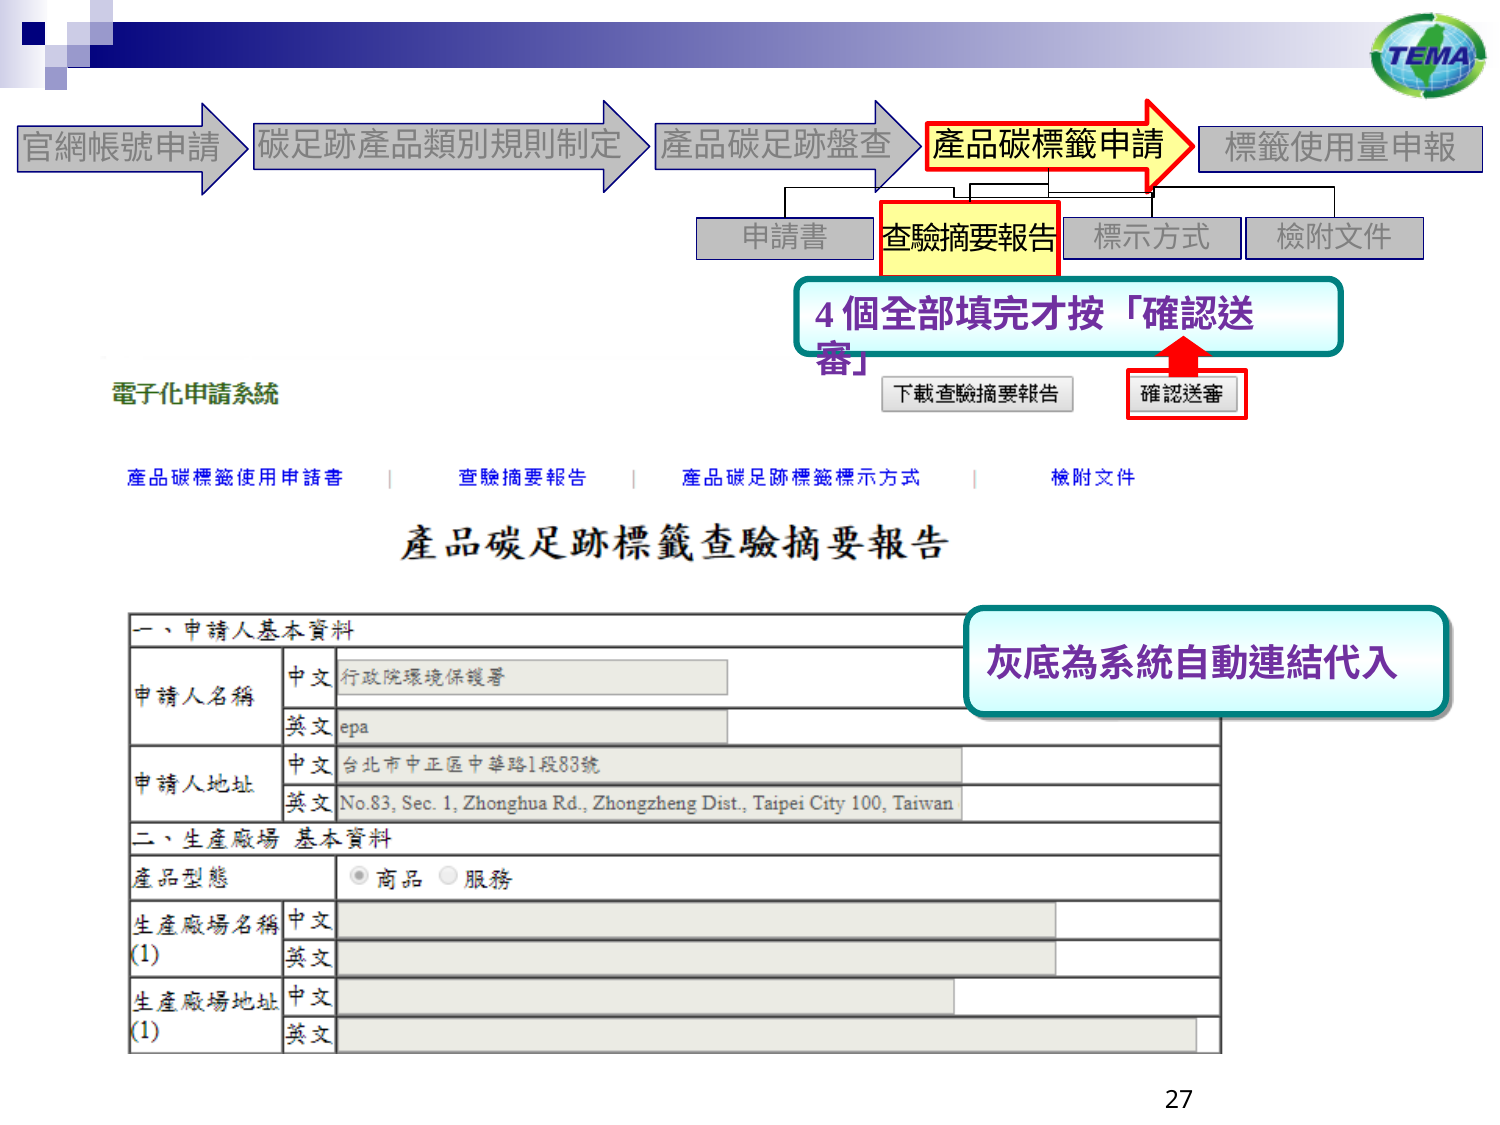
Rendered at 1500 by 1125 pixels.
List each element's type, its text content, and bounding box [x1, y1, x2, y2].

text_box 標籤使用量申報 [1199, 126, 1482, 172]
text_box 產品碳標籤申請 [927, 100, 1193, 192]
picture [100, 356, 1249, 1054]
text_box 4個全部填完才按「確認送審」 [796, 278, 1341, 354]
text_box 申請書 [696, 218, 874, 259]
picture [1130, 373, 1244, 416]
text_box 碳足跡產品類別規則制定 [253, 100, 650, 193]
text_box 灰底為系統自動連結代入 [966, 607, 1447, 715]
text_box 26 [1149, 1050, 1500, 1125]
text_box [1153, 335, 1214, 378]
text_box 查驗摘要報告 [881, 202, 1058, 277]
picture [827, 358, 843, 362]
text_box 產品碳足跡盤查 [655, 100, 922, 188]
text_box 檢附文件 [1246, 217, 1423, 259]
text_box 標示方式 [1064, 217, 1241, 259]
text_box 官網帳號申請 [17, 103, 249, 195]
